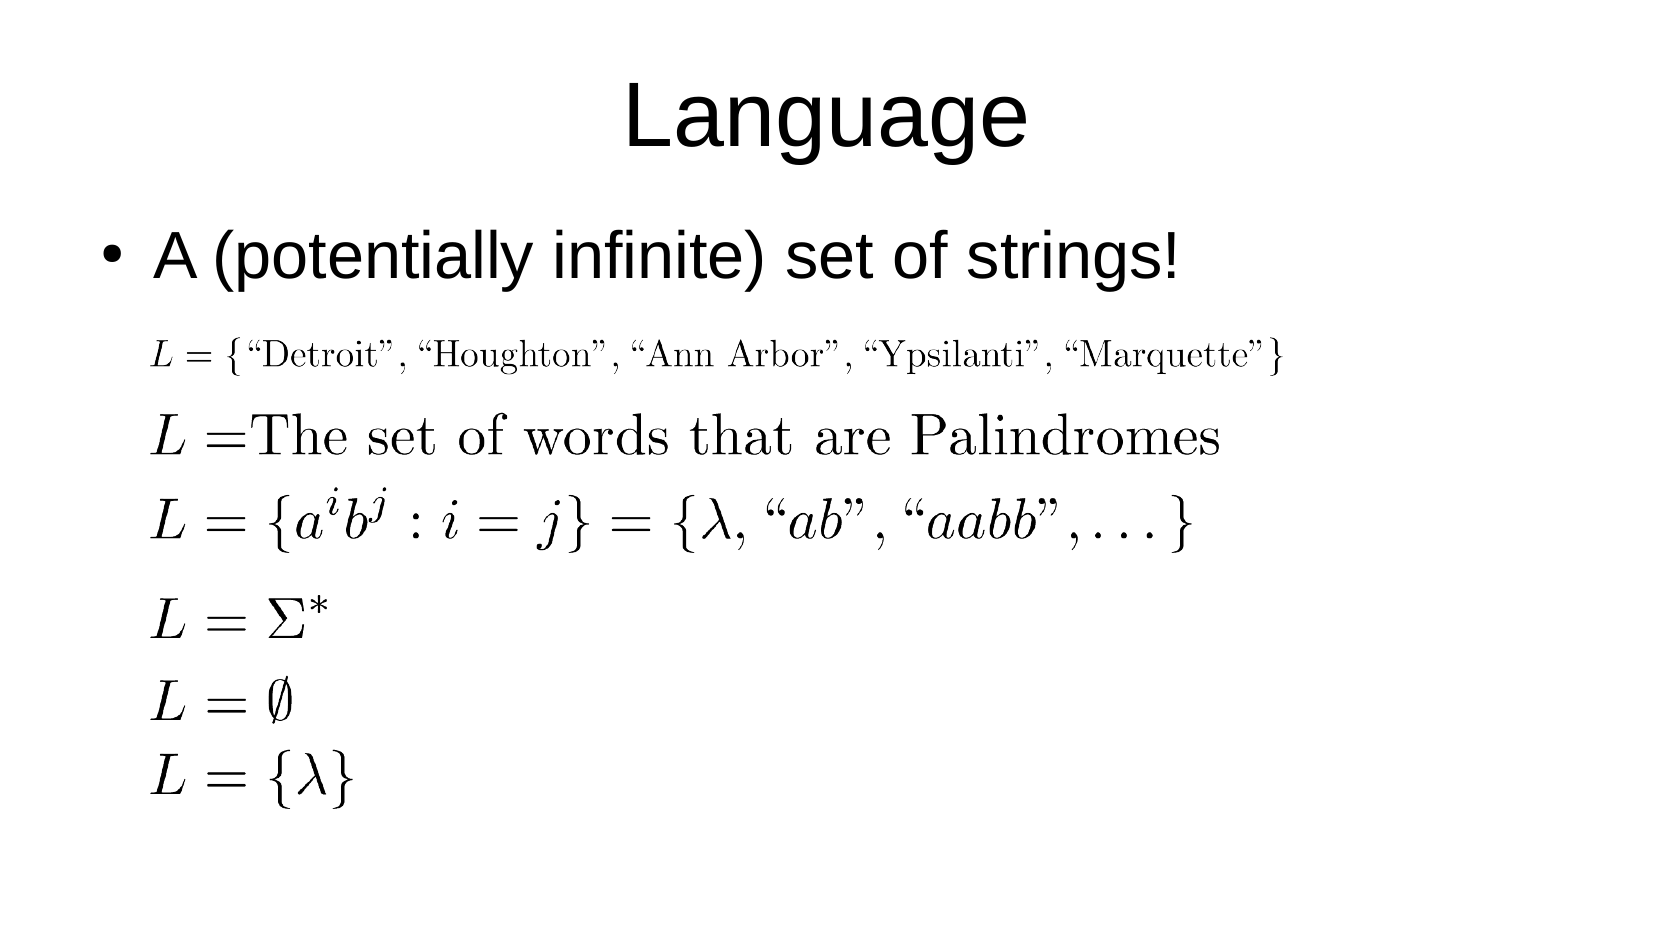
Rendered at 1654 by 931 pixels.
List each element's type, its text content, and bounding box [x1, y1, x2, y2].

picture [150, 675, 292, 724]
title Language [82, 37, 1571, 193]
picture [150, 337, 1283, 376]
list A (potentially infinite) set of strings! [82, 217, 1571, 338]
picture [150, 487, 1192, 553]
picture [150, 412, 1219, 455]
picture [150, 749, 353, 809]
picture [150, 595, 327, 638]
